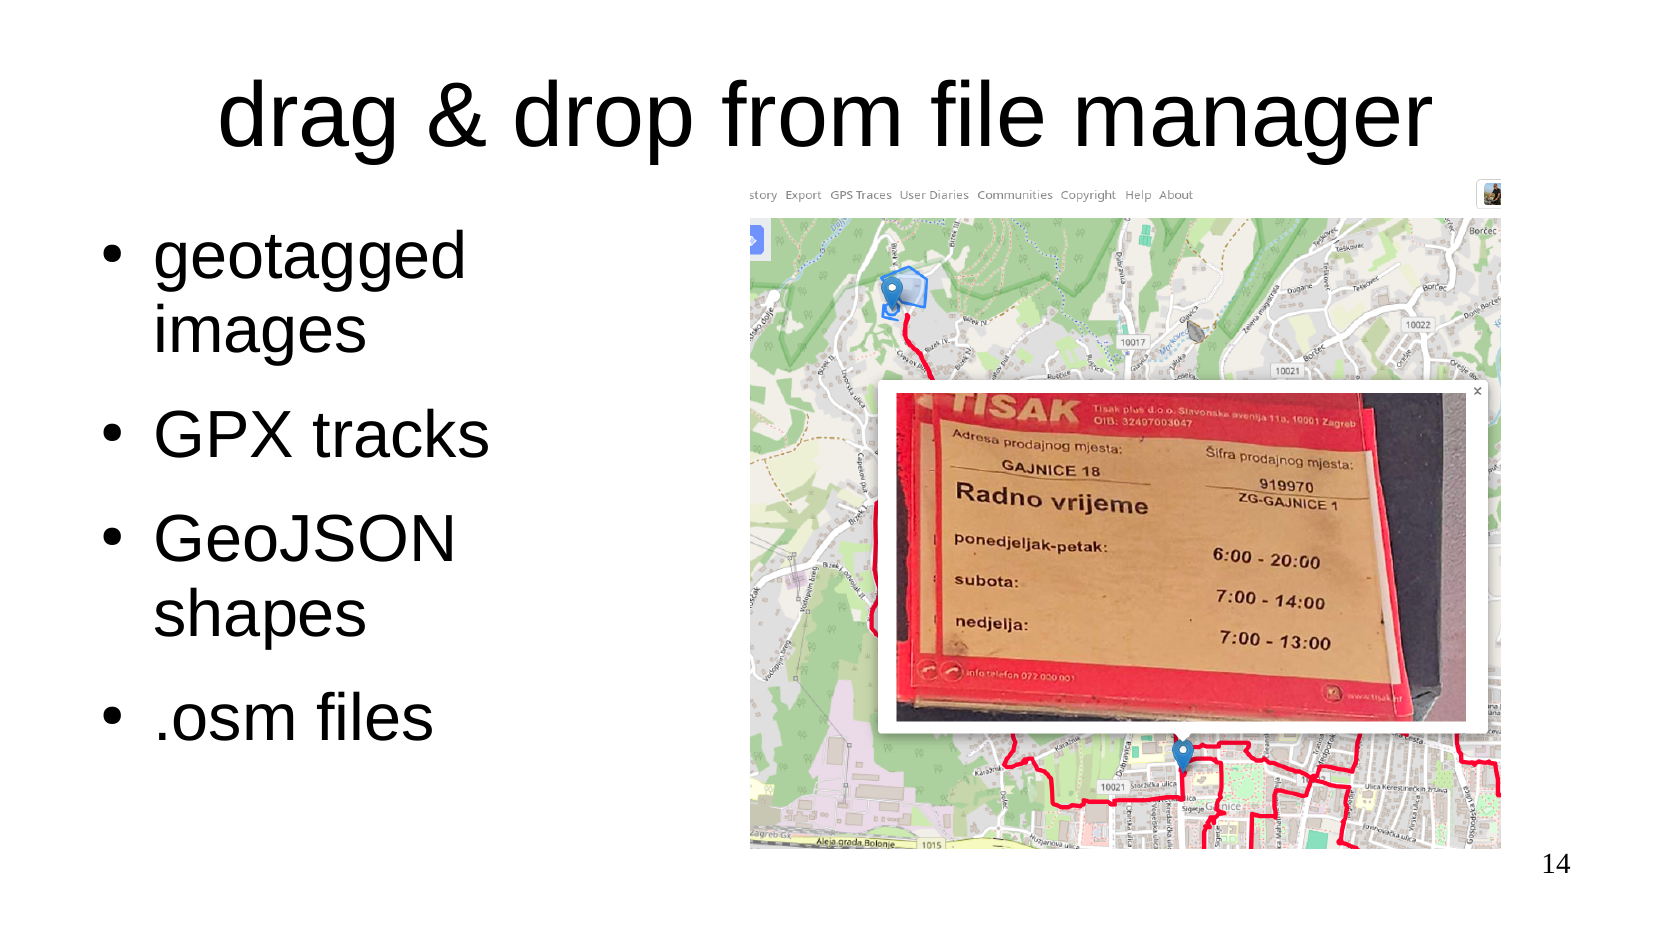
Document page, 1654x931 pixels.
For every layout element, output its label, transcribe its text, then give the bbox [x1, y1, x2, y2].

picture [750, 170, 1501, 849]
title drag & drop from file manager [82, 37, 1571, 193]
list geotagged images GPX tracks GeoJSON shapes .osm files [82, 217, 601, 758]
